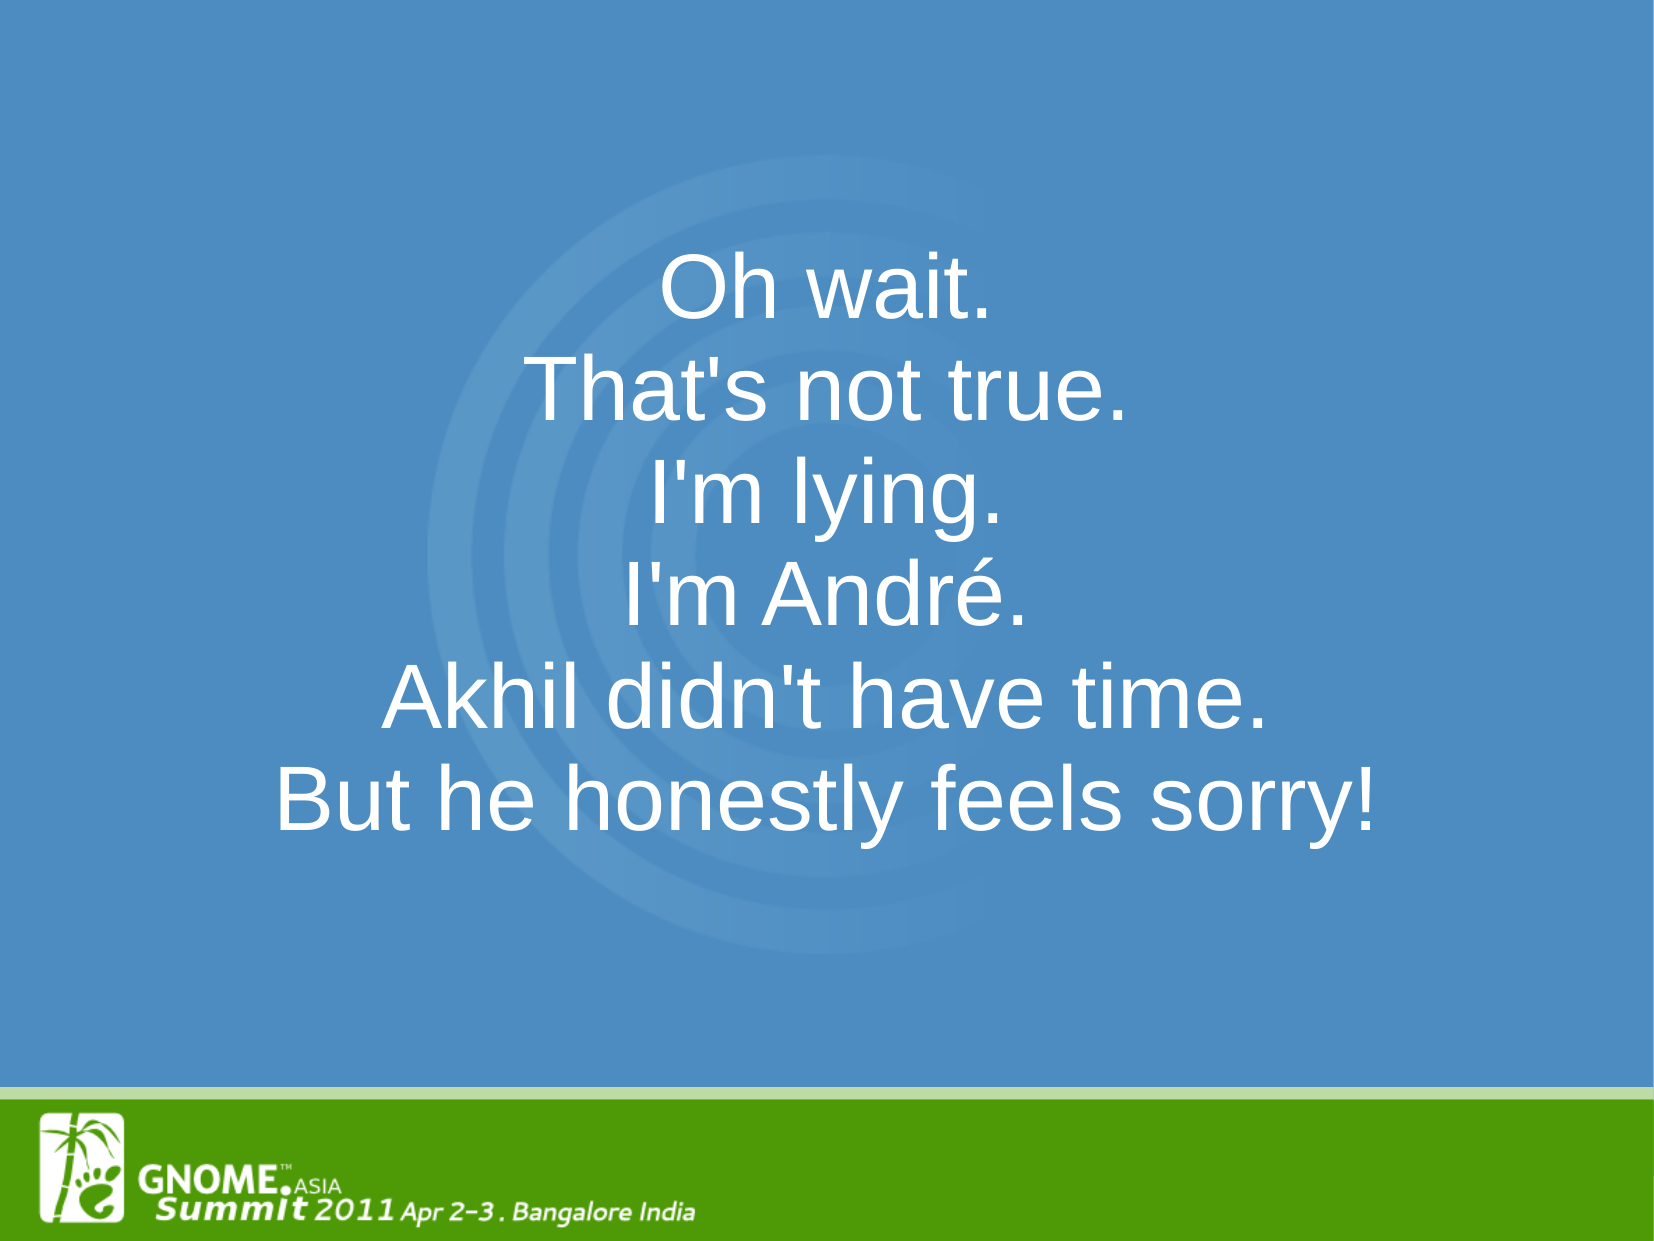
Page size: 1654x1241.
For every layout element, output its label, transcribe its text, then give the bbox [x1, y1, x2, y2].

title Oh wait. That's not true. I'm lying. I'm André. Akhil didn't have time. But he honestly feels sorry! [82, 235, 1571, 851]
picture [0, 0, 1654, 1241]
